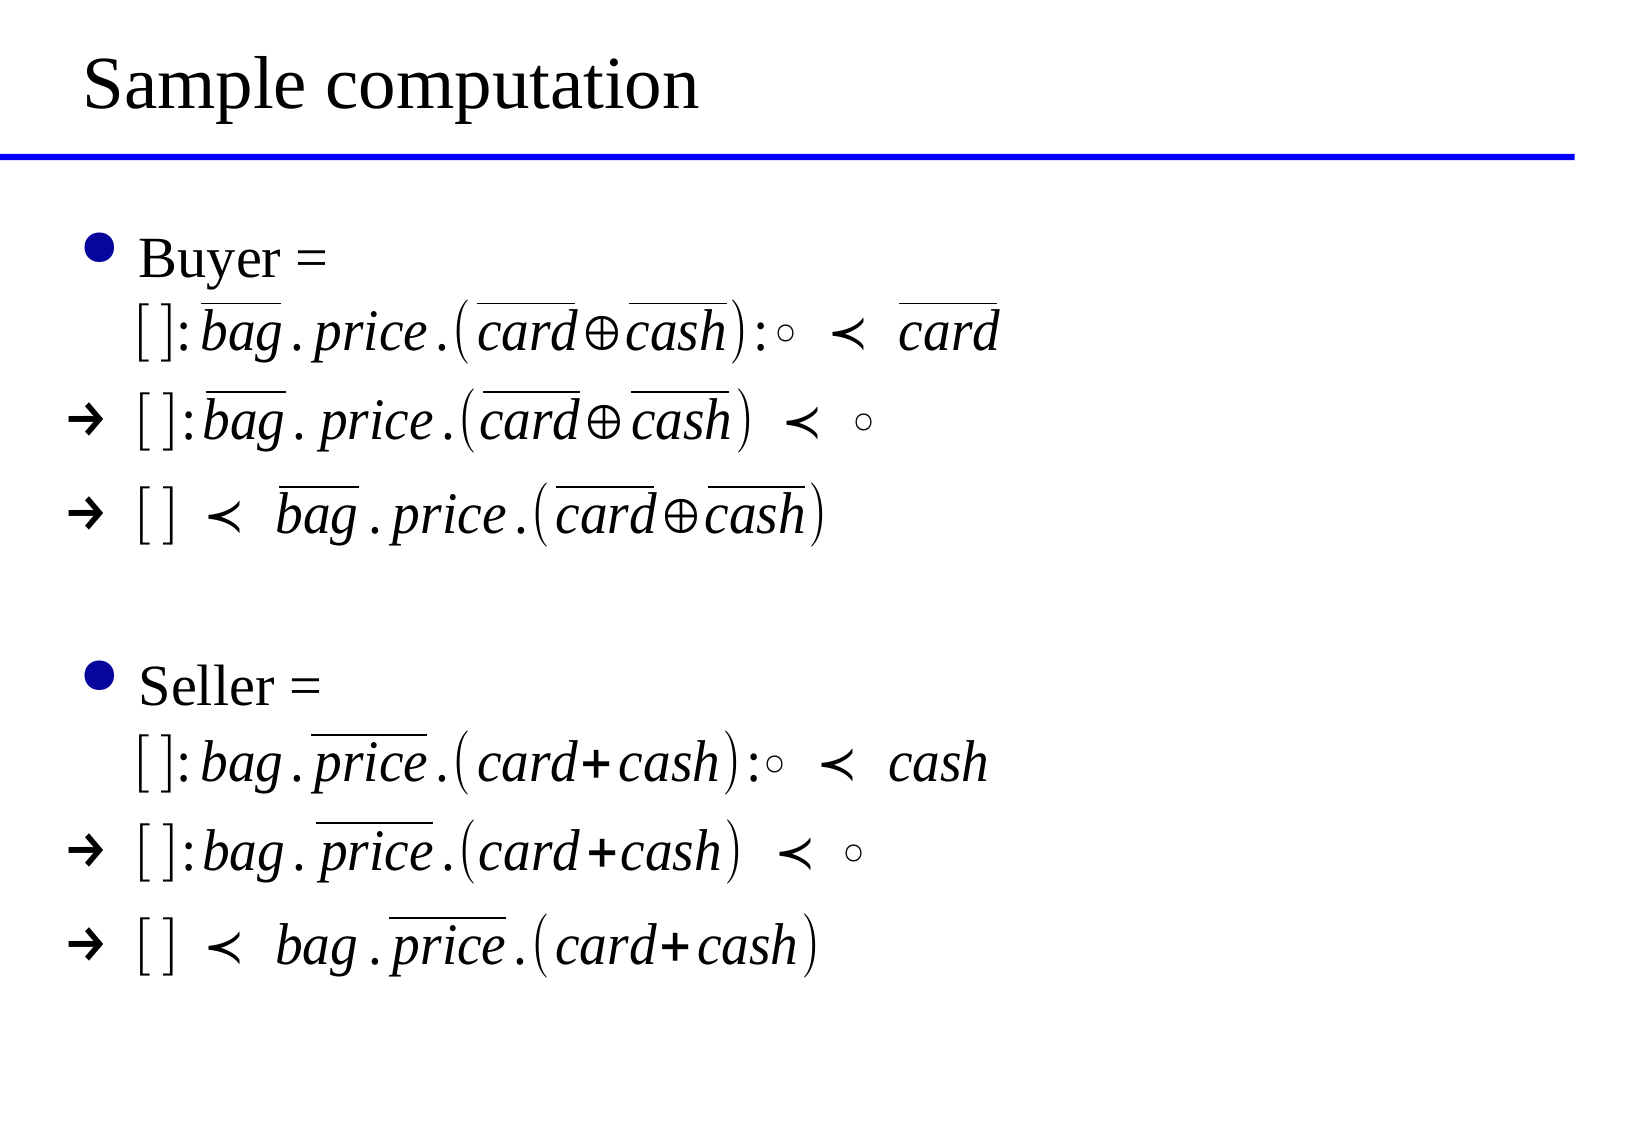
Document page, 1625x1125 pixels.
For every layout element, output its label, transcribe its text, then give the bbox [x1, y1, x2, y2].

chart [50, 478, 841, 550]
text_box Buyer = Seller = [67, 198, 1583, 1061]
text_box Sample computation [67, 27, 1544, 131]
chart [50, 383, 889, 455]
chart [50, 814, 880, 886]
chart [121, 726, 1005, 798]
chart [50, 909, 833, 981]
chart [121, 295, 1015, 367]
